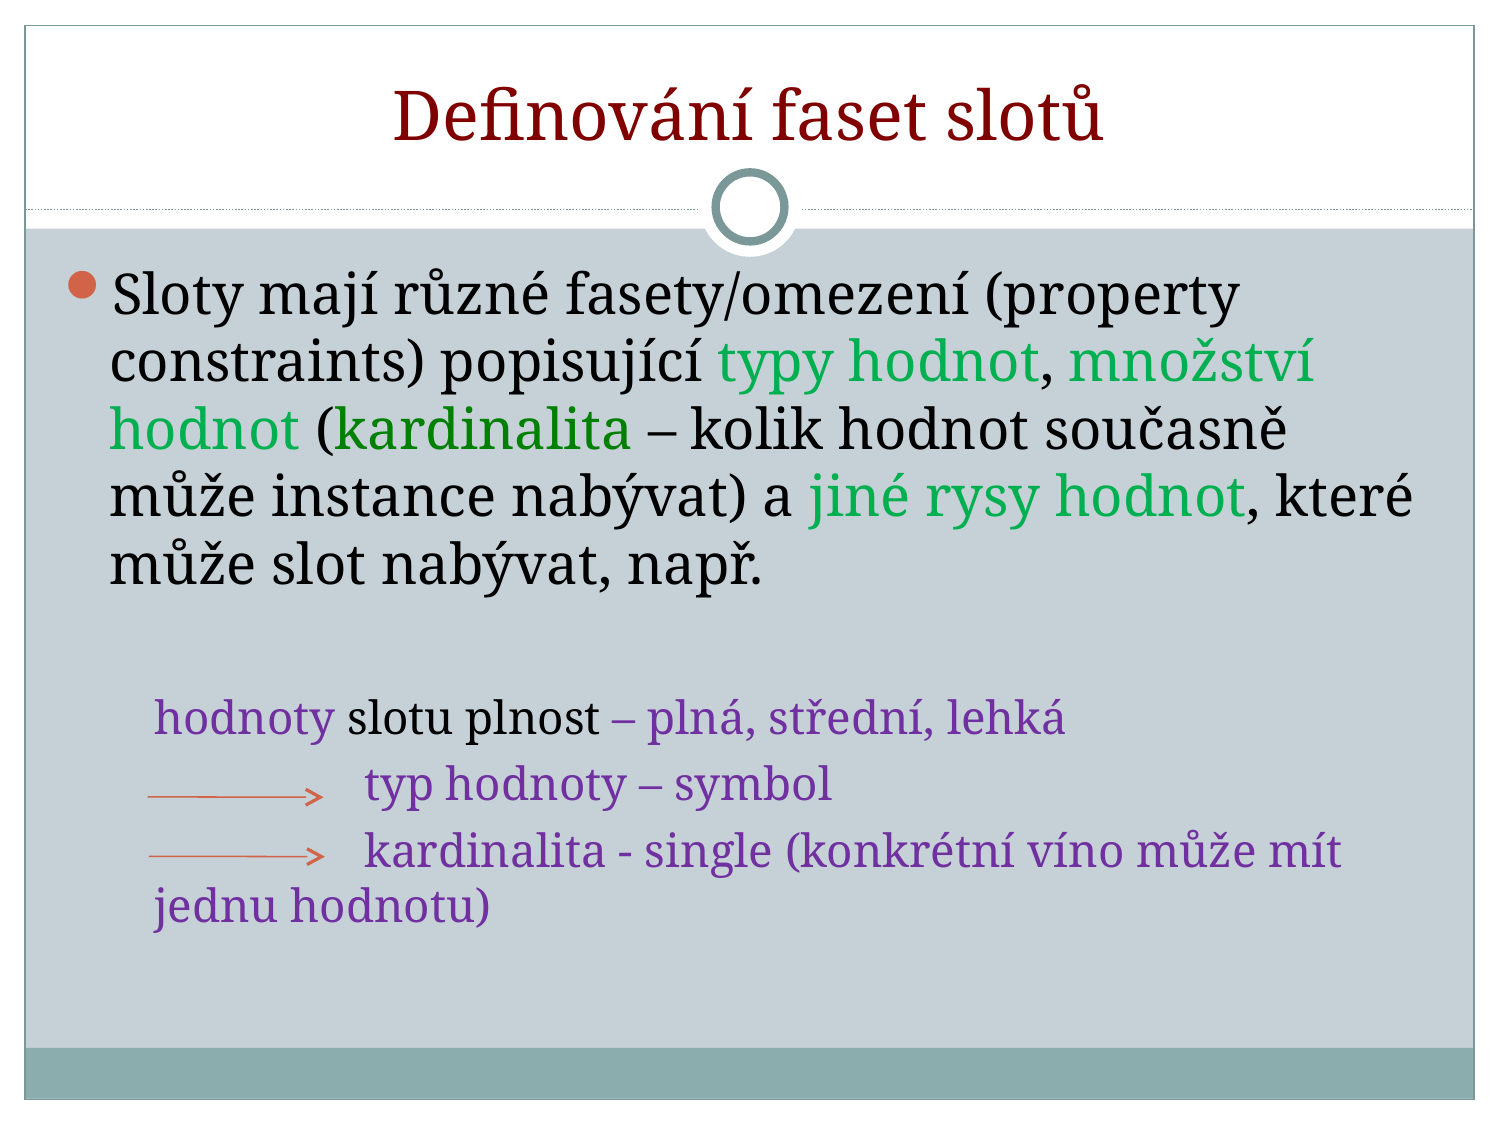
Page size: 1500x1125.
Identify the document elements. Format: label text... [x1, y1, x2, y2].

title Definování faset slotů [49, 37, 1450, 162]
list Sloty mají různé fasety/omezení (property constraints) popisující typy hodnot, množství hodnot (kardinalita – kolik hodnot současně může instance nabývat) a jiné rysy hodnot, které může slot nabývat, např. hodnoty slotu plnost – plná, střední, lehká typ hodnoty – symbol kardinalita - single (konkrétní víno může mít jednu hodnotu) [49, 250, 1445, 1001]
